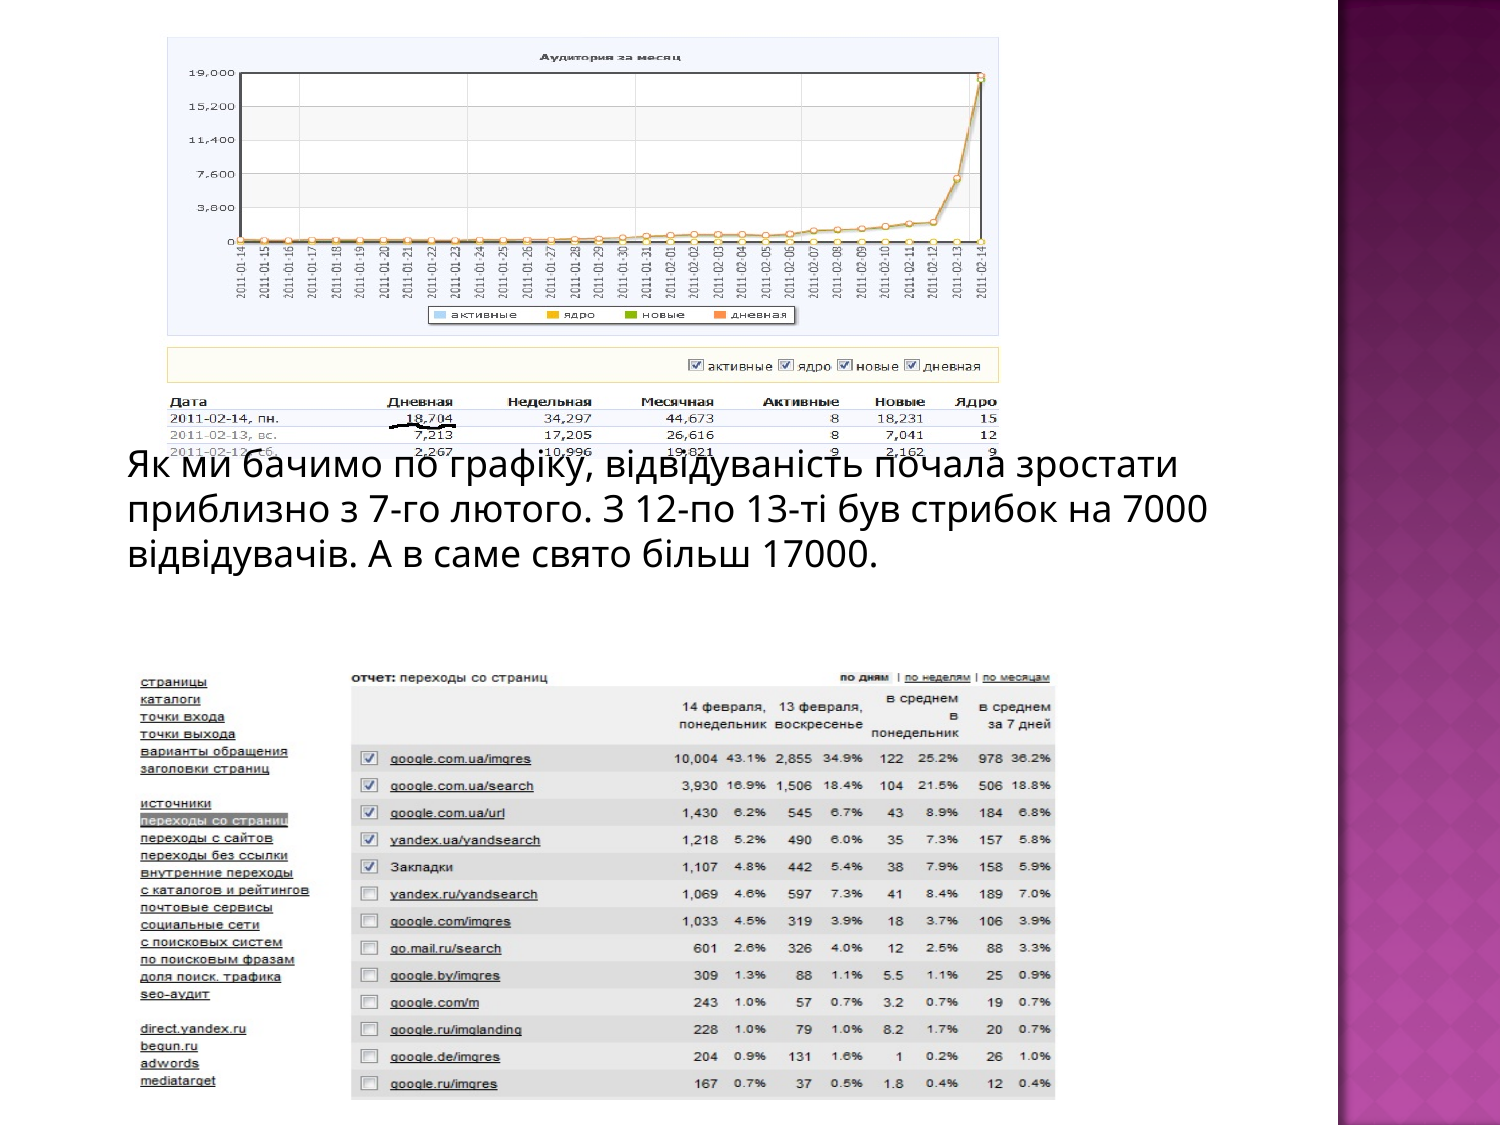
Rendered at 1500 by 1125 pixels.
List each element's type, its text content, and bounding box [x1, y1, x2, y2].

picture [1337, 0, 1500, 1125]
text_box Як ми бачимо по графіку, відвідуваність почала зростати приблизно з 7-го лютого. З 12-по 13-ті був стрибок на 7000 відвідувачів. А в саме свято більш 17000. [112, 432, 1306, 583]
picture [135, 672, 1058, 1100]
text_box [159, 30, 1006, 432]
